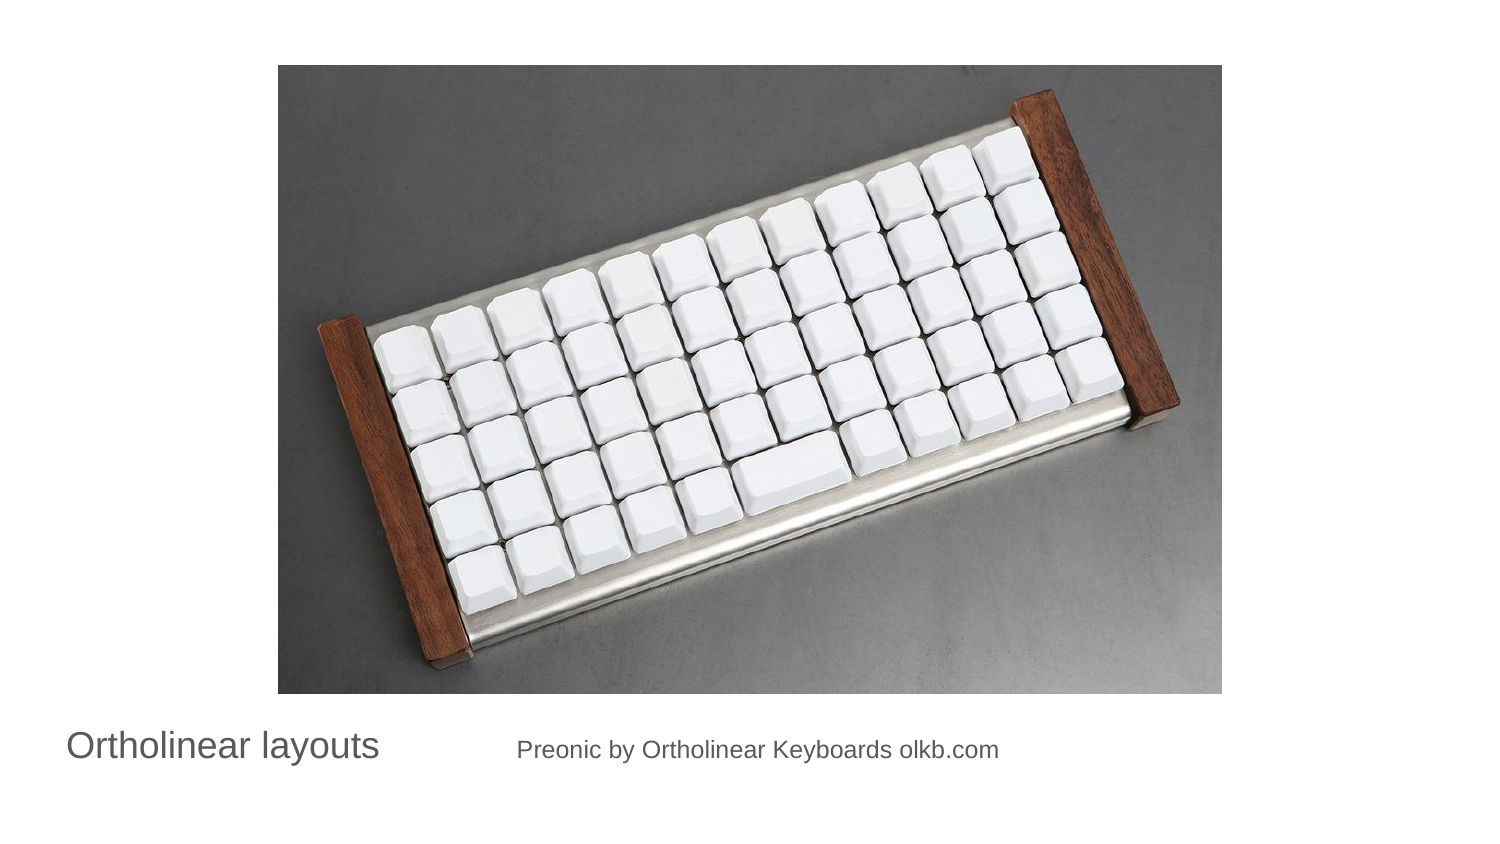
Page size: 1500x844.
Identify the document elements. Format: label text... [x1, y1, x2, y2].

list Ortholinear layouts Preonic by Ortholinear Keyboards olkb.com [51, 694, 1036, 794]
picture [278, 65, 1222, 694]
